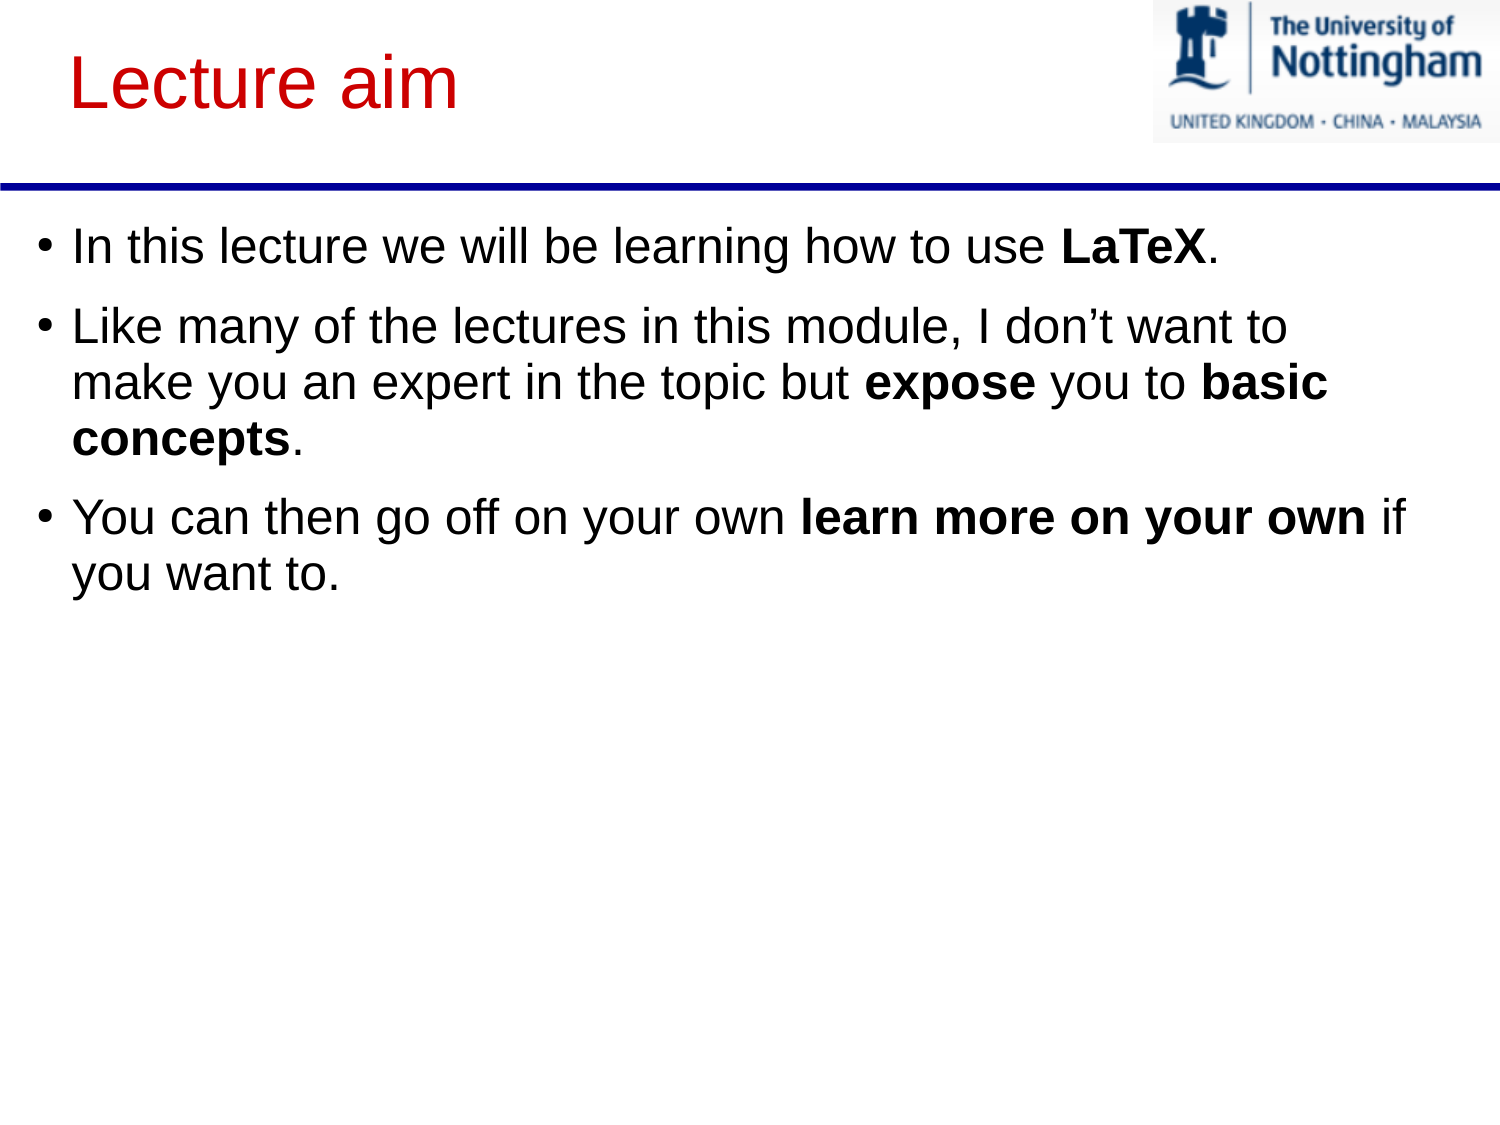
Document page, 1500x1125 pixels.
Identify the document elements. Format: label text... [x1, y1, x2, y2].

text_box Lecture aim [53, 33, 947, 133]
picture [1153, 0, 1500, 143]
text_box In this lecture we will be learning how to use LaTeX. Like many of the lectures in this module, I don’t want to make you an expert in the topic but expose you to basic concepts. You can then go off on your own learn more on your own if you want to. [21, 211, 1440, 960]
